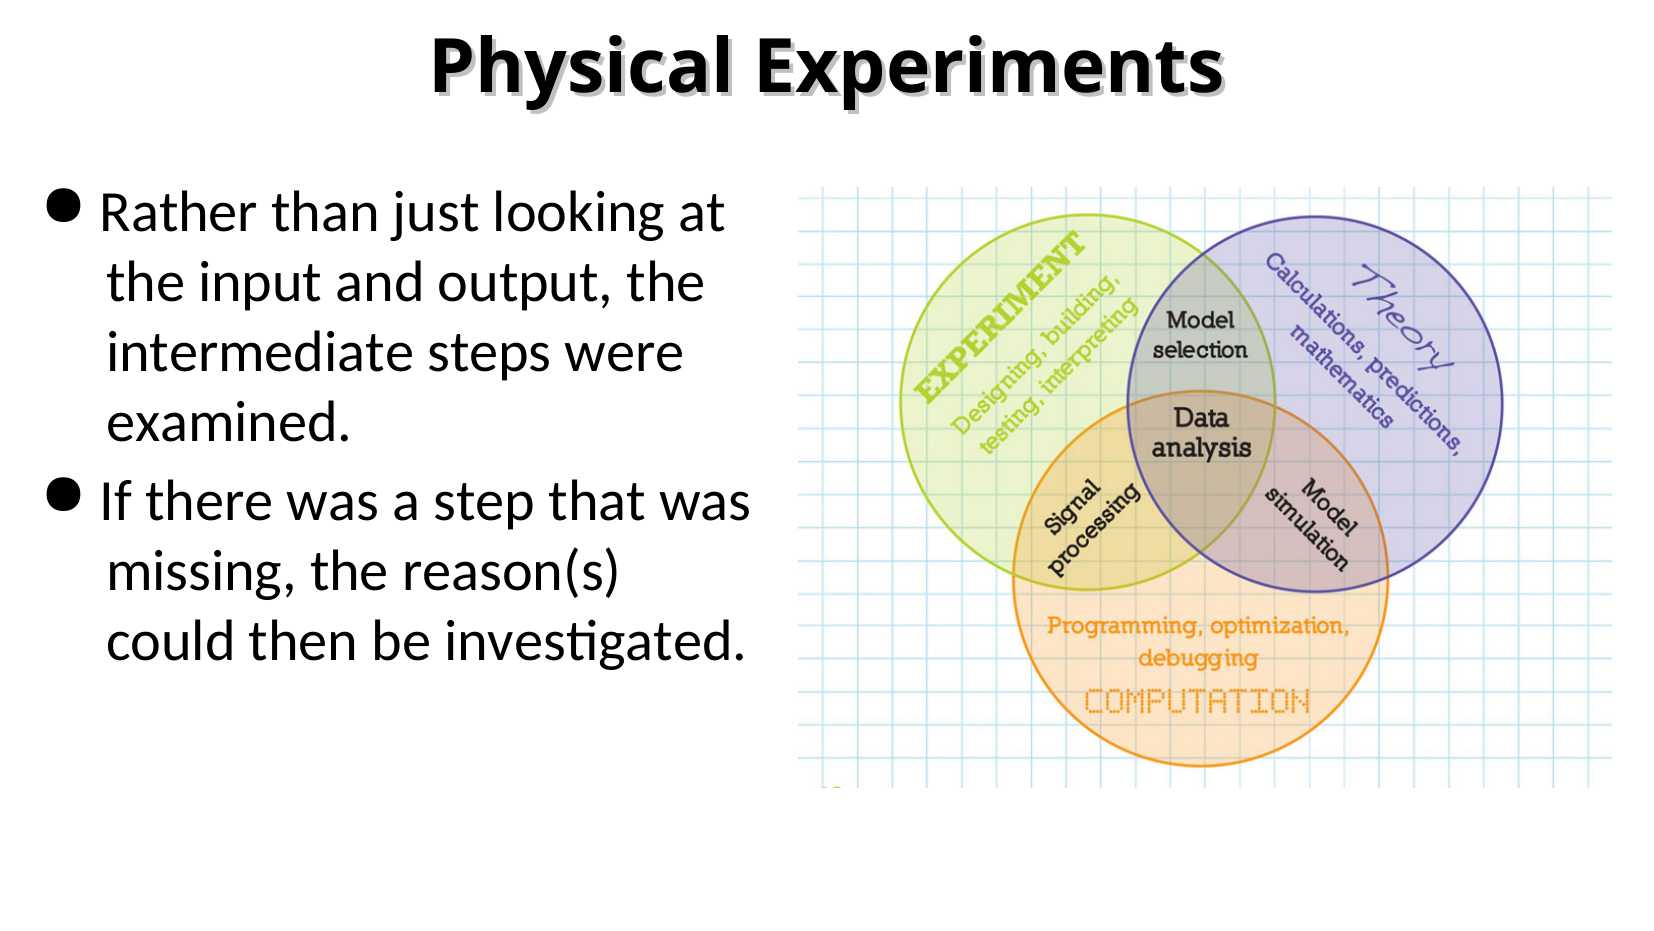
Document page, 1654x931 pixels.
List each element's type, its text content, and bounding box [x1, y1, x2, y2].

text_box Rather than just looking at the input and output, the intermediate steps were examined. If there was a step that was missing, the reason(s) could then be investigated. [25, 96, 776, 826]
title Physical Experiments [0, 11, 1654, 113]
picture [798, 187, 1612, 788]
